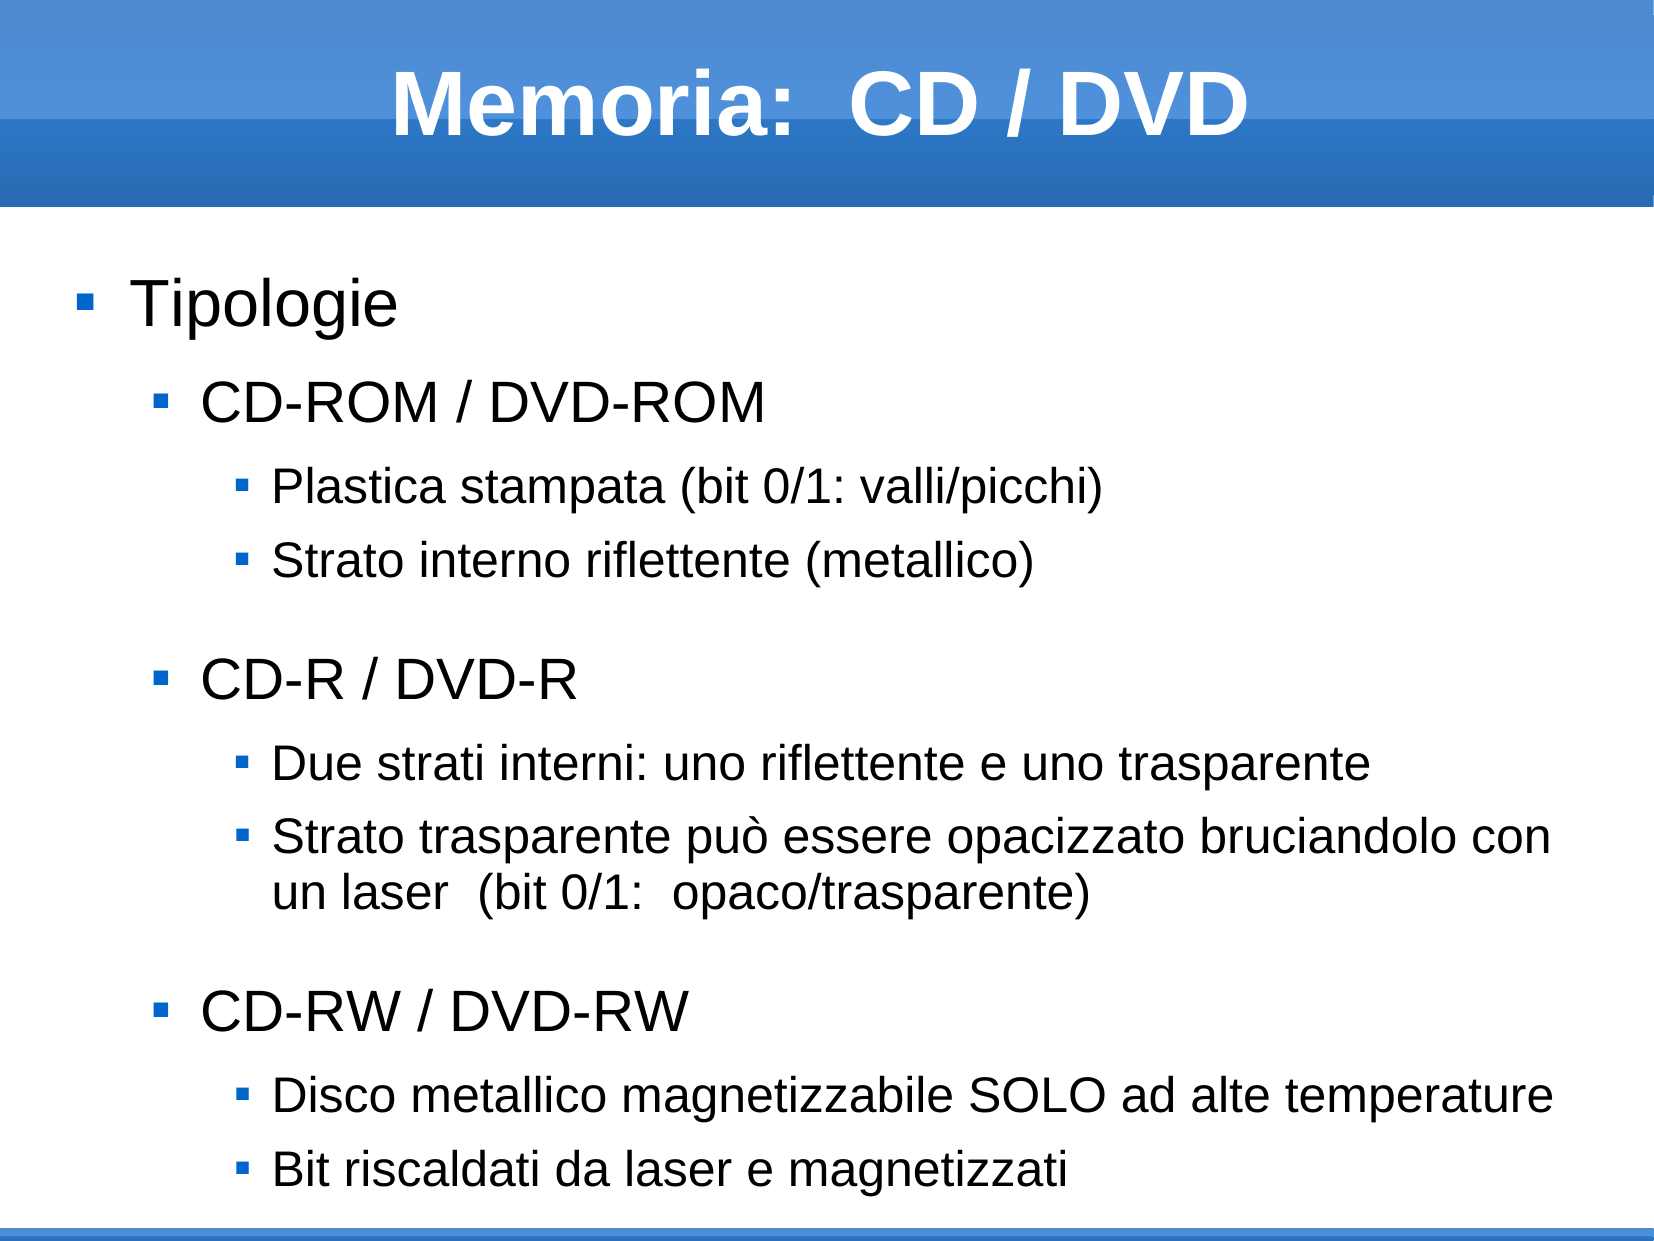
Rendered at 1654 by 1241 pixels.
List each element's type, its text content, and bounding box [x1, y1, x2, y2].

title Memoria: CD / DVD [76, 0, 1565, 208]
list Tipologie CD-ROM / DVD-ROM Plastica stampata (bit 0/1: valli/picchi) Strato interno riflettente (metallico) CD-R / DVD-R Due strati interni: uno riflettente e uno trasparente Strato trasparente può essere opacizzato bruciandolo con un laser (bit 0/1: opaco/trasparente) CD-RW / DVD-RW Disco metallico magnetizzabile SOLO ad alte temperature Bit riscaldati da laser e magnetizzati [59, 265, 1595, 1202]
